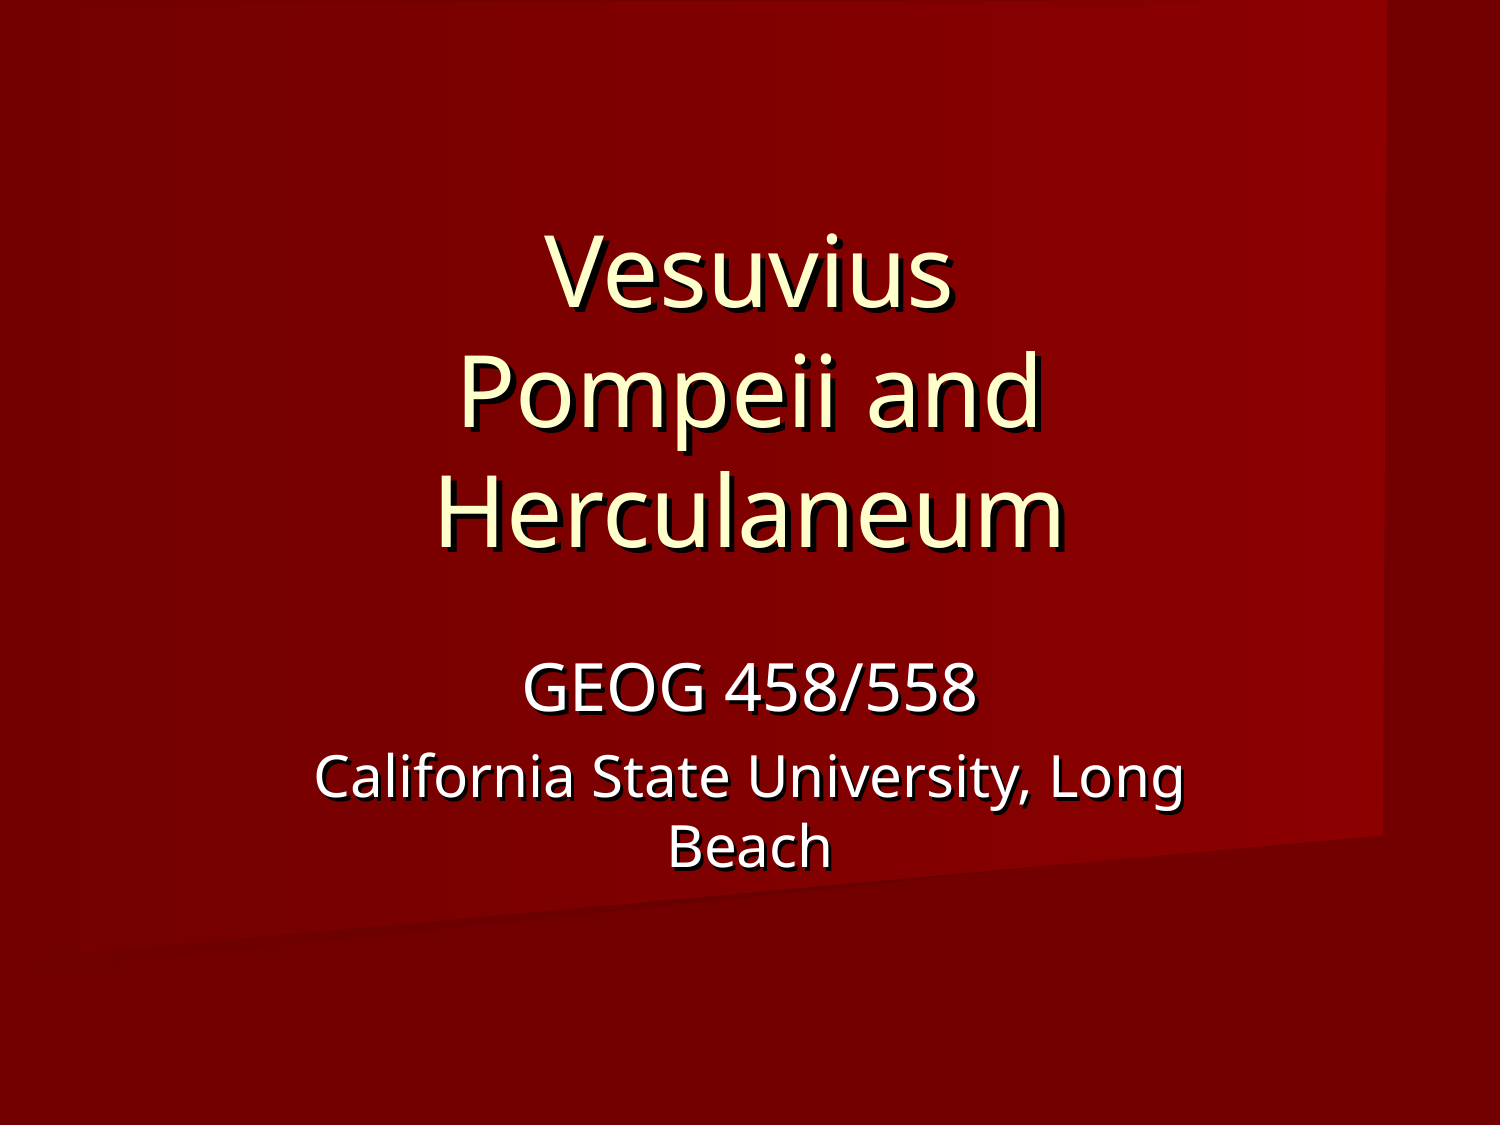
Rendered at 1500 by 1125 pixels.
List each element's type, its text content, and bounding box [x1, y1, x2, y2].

subtitle GEOG 458/558 California State University, Long Beach [225, 637, 1276, 926]
title Vesuvius Pompeii and Herculaneum [112, 289, 1388, 575]
